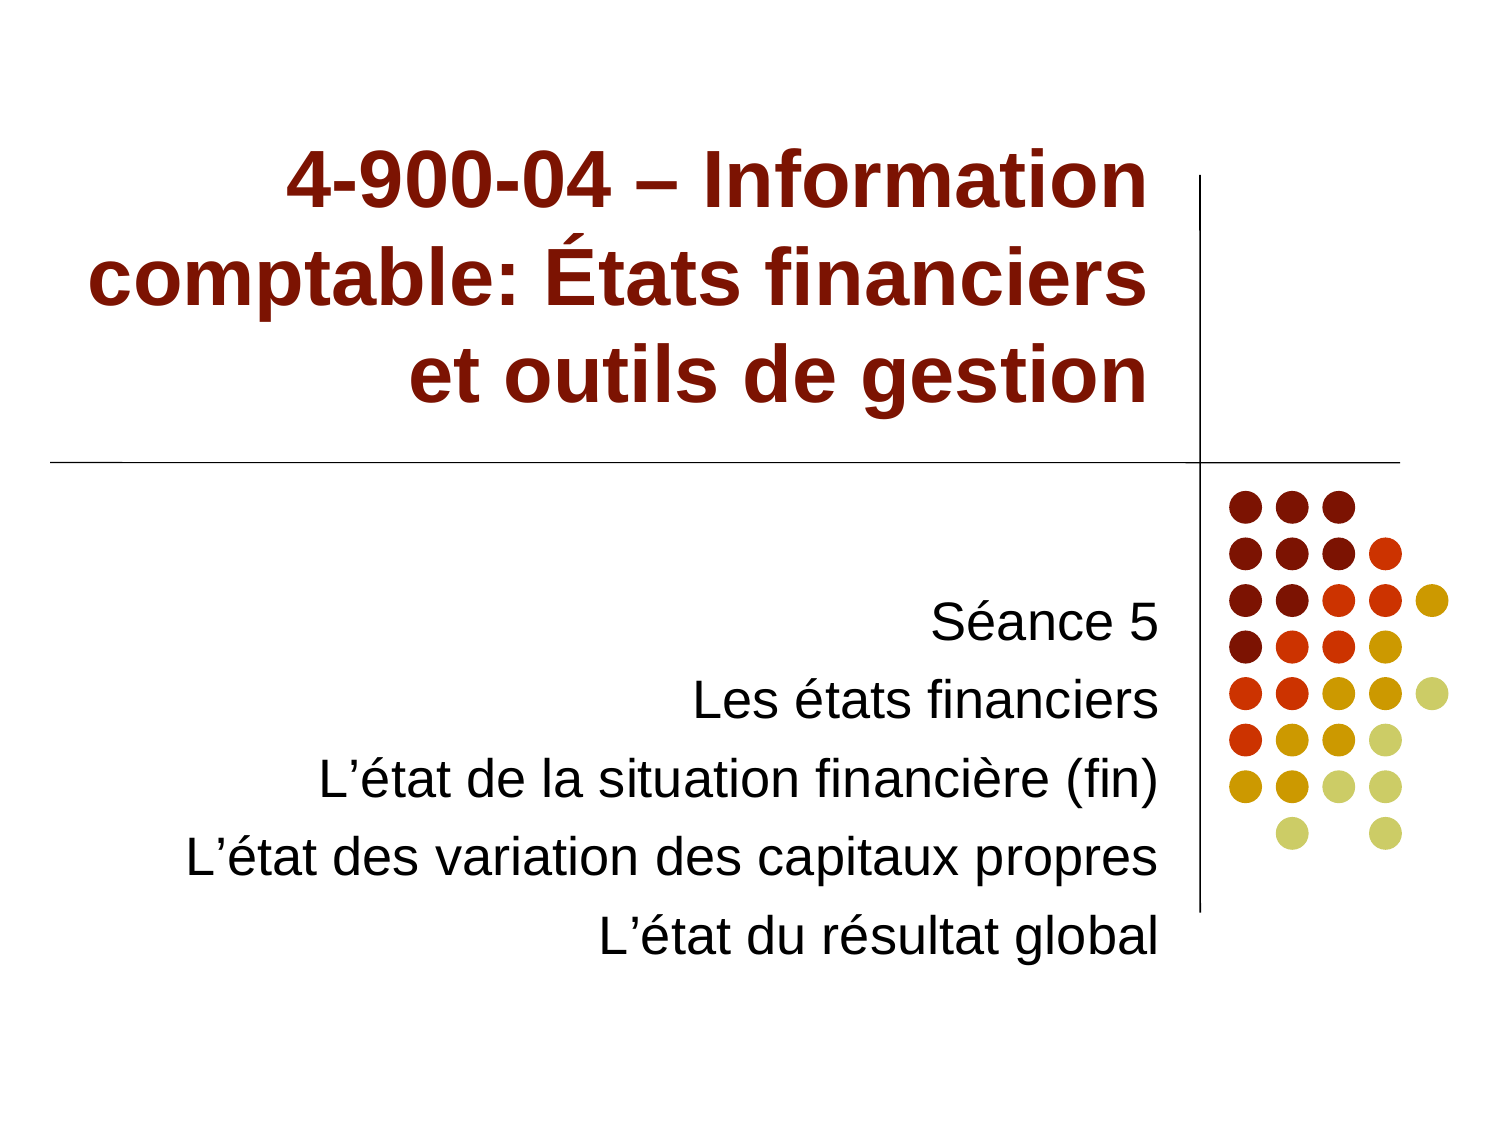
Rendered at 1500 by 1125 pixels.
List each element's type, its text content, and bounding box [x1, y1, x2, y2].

text_box 4-900-04 – Information comptable: États financiers et outils de gestion [51, 76, 1165, 427]
text_box Séance 5 Les états financiers L’état de la situation financière (fin) L’état des variation des capitaux propres L’état du résultat global [139, 500, 1176, 1125]
